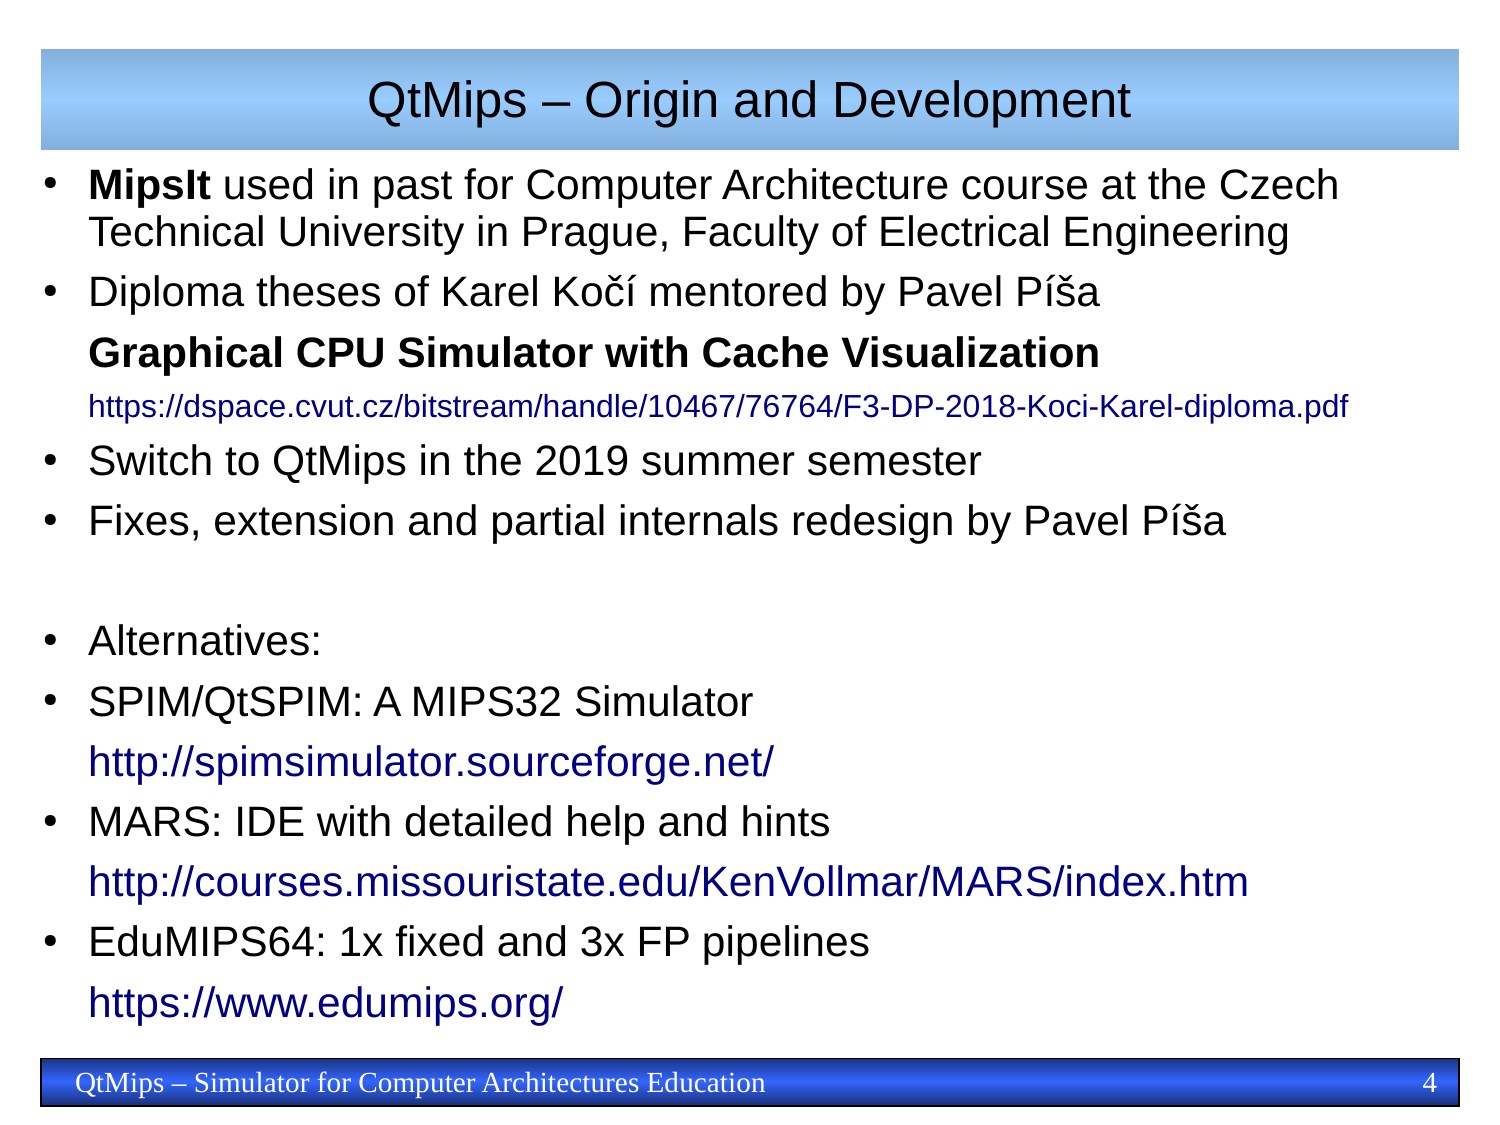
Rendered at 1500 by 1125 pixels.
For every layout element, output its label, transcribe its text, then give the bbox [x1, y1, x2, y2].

title QtMips – Origin and Development [41, 49, 1459, 150]
list MipsIt used in past for Computer Architecture course at the Czech Technical University in Prague, Faculty of Electrical Engineering Diploma theses of Karel Kočí mentored by Pavel Píša Graphical CPU Simulator with Cache Visualization https://dspace.cvut.cz/bitstream/handle/10467/76764/F3-DP-2018-Koci-Karel-diploma.pdf Switch to QtMips in the 2019 summer semester Fixes, extension and partial internals redesign by Pavel Píša Alternatives: SPIM/QtSPIM: A MIPS32 Simulator http://spimsimulator.sourceforge.net/ MARS: IDE with detailed help and hints http://courses.missouristate.edu/KenVollmar/MARS/index.htm EduMIPS64: 1x fixed and 3x FP pipelines https://www.edumips.org/ [27, 160, 1454, 1031]
